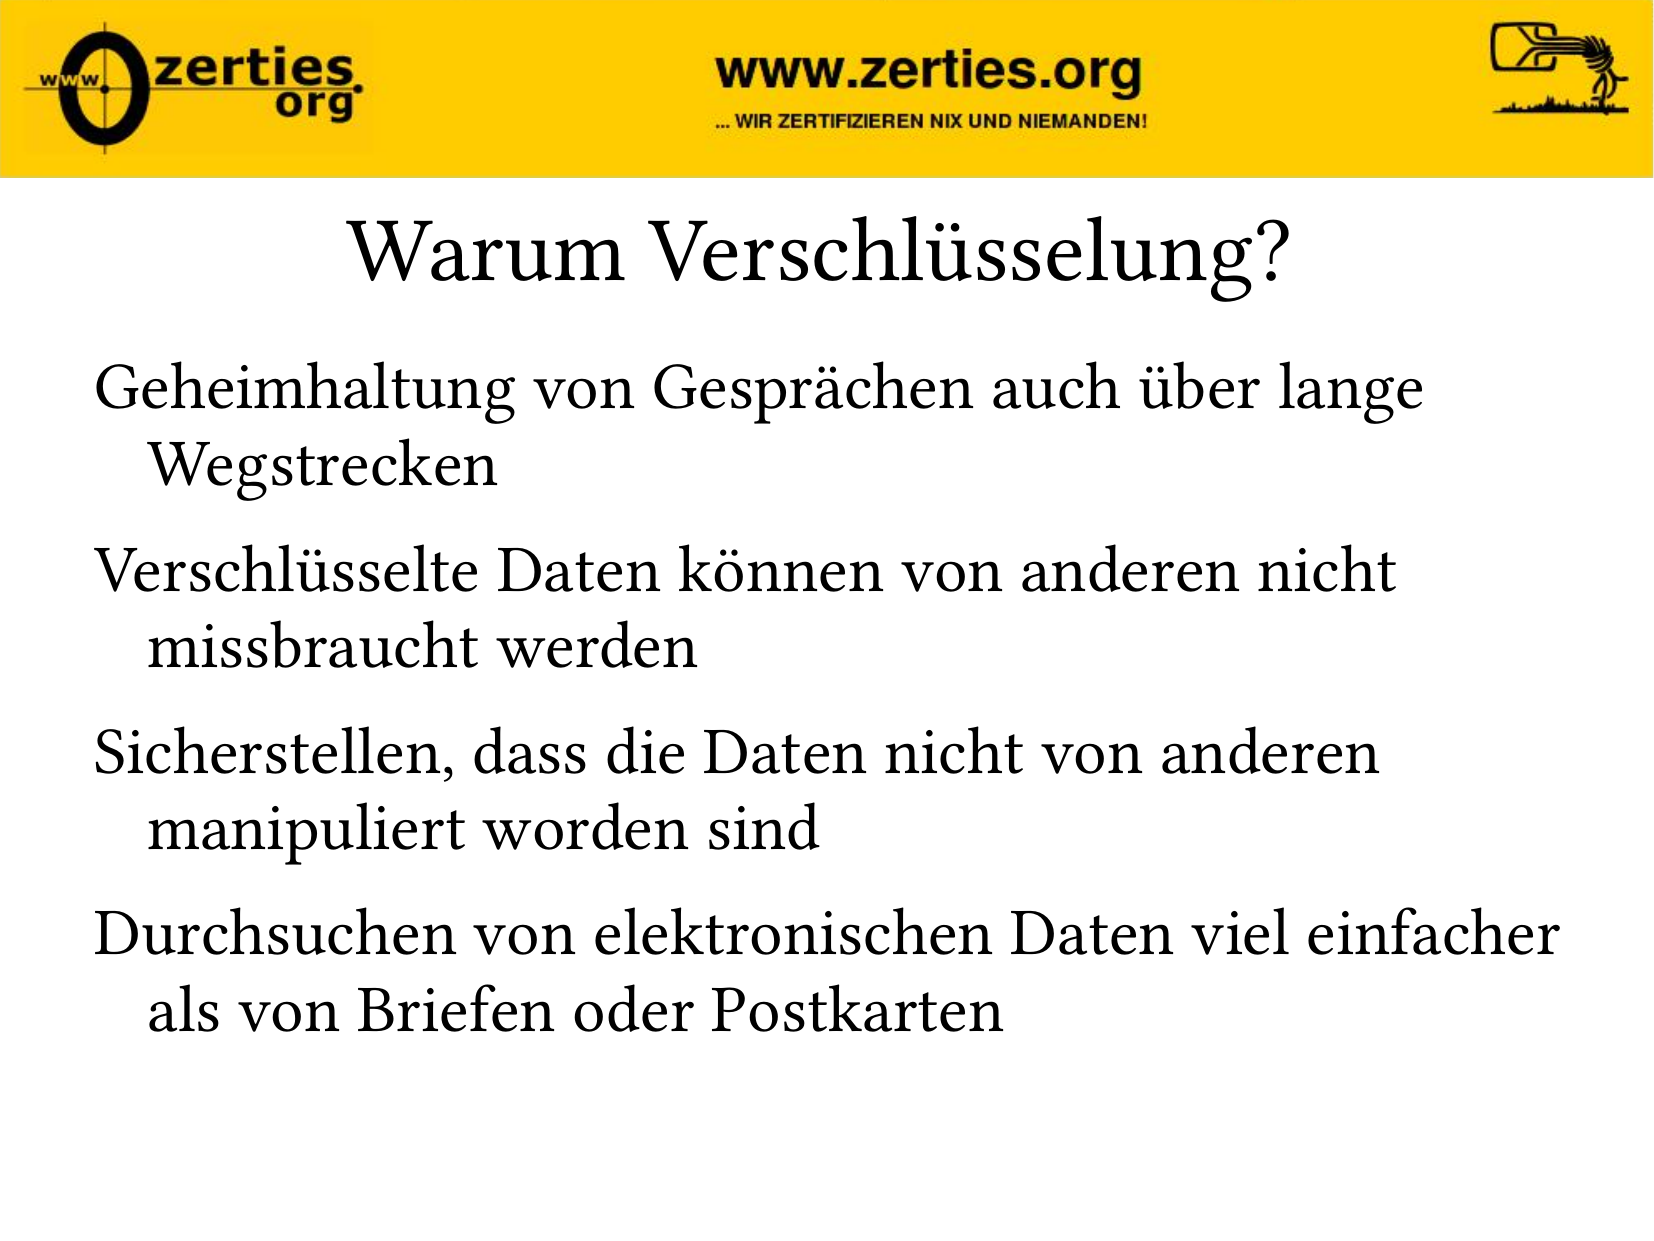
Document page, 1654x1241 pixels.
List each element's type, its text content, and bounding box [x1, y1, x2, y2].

picture [0, 0, 1654, 178]
title Warum Verschlüsselung? [76, 177, 1565, 326]
list Geheimhaltung von Gesprächen auch über lange Wegstrecken Verschlüsselte Daten können von anderen nicht missbraucht werden Sicherstellen, dass die Daten nicht von anderen manipuliert worden sind Durchsuchen von elektronischen Daten viel einfacher als von Briefen oder Postkarten [76, 349, 1565, 1123]
